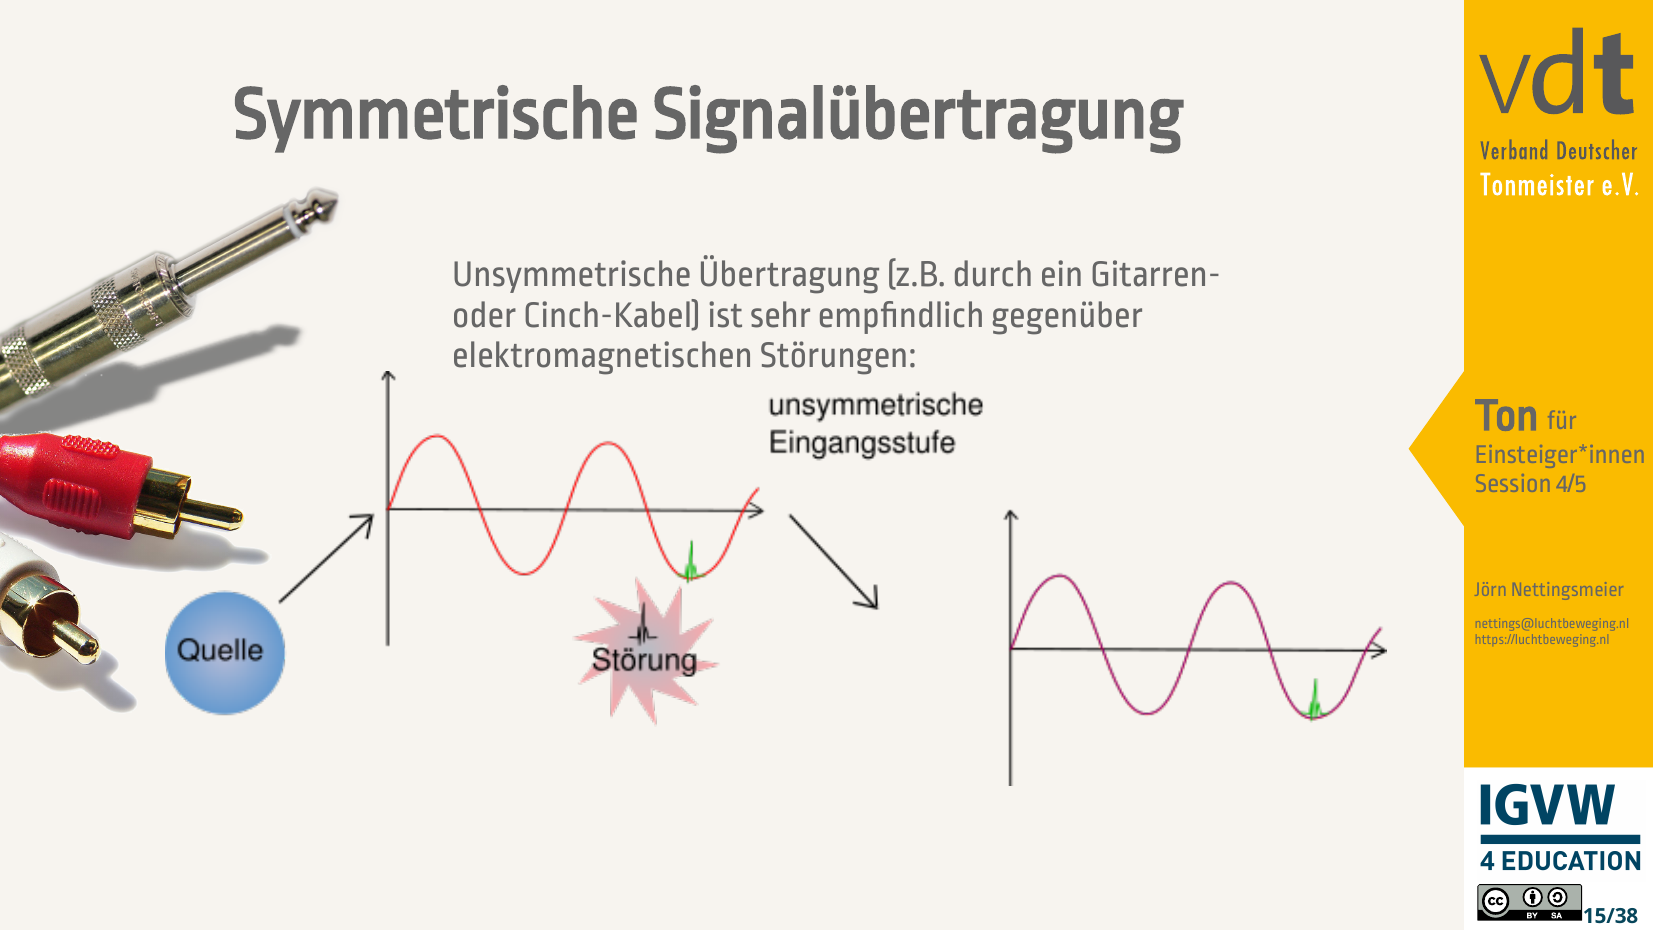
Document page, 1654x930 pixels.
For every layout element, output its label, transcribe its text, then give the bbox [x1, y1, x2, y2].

picture [1477, 780, 1646, 882]
picture [0, 173, 437, 786]
picture [1241, 371, 1387, 786]
title Symmetrische Signalübertragung [82, 37, 1335, 193]
text_box Unsymmetrische Übertragung (z.B. durch ein Gitarren- oder Cinch-Kabel) ist sehr empfindlich gegenüber elektromagnetischen Störungen: [437, 248, 1241, 875]
